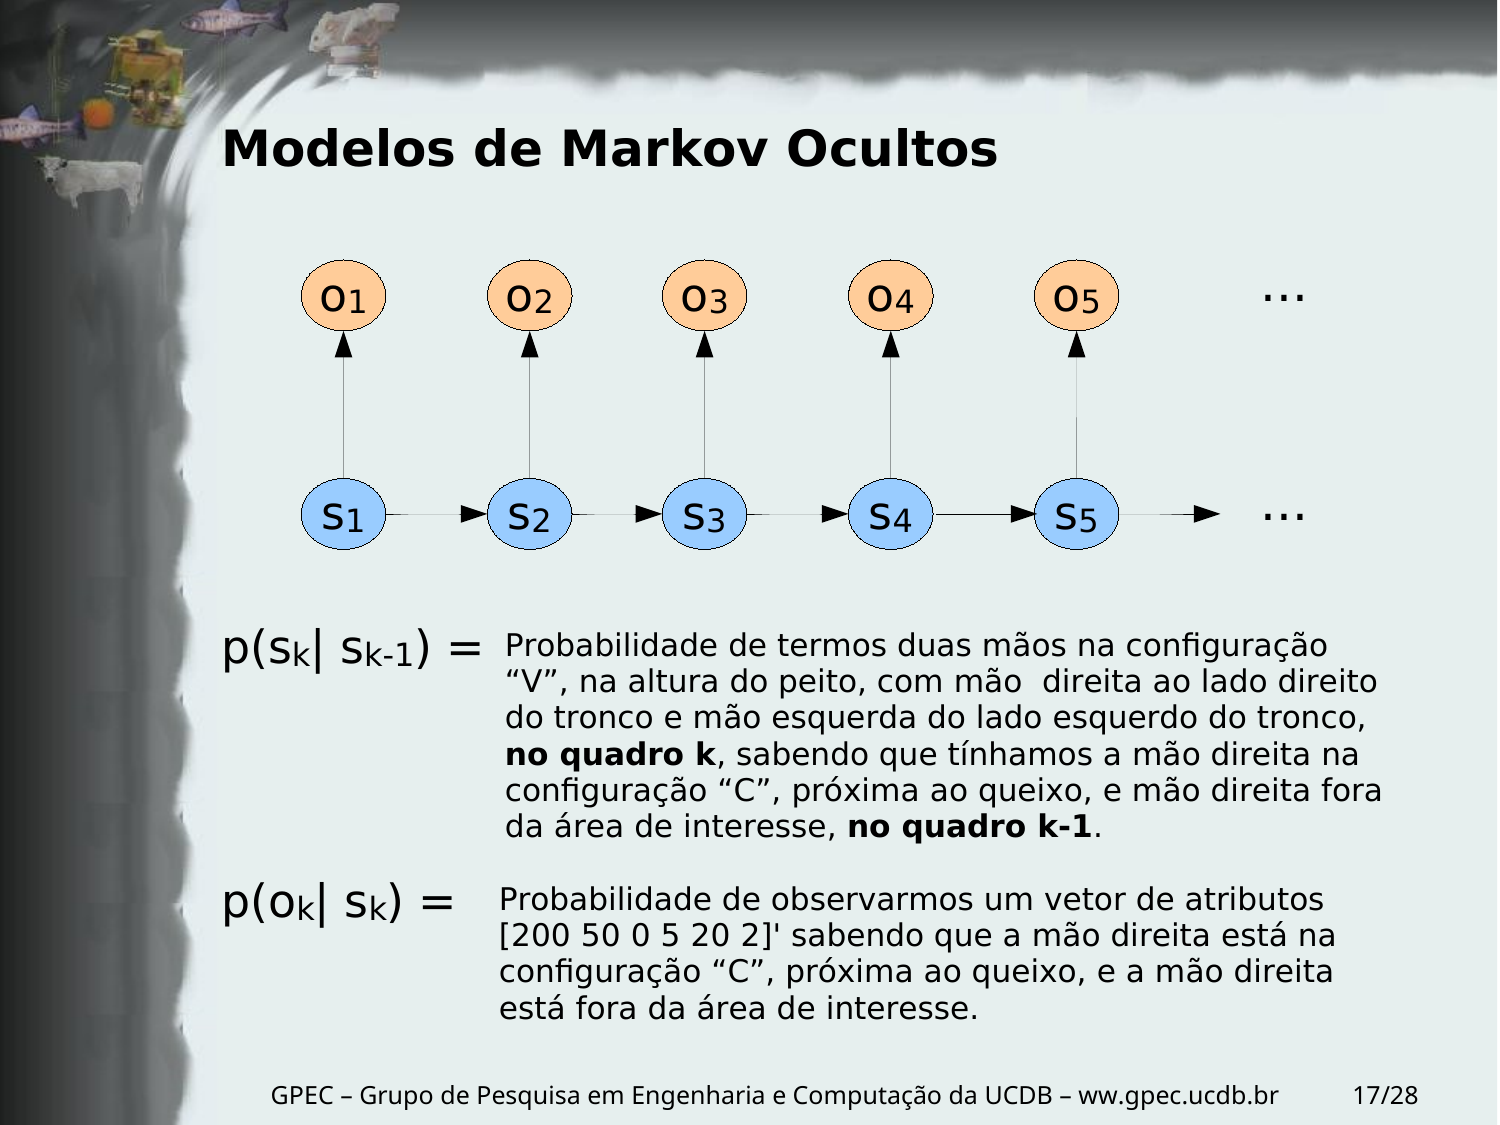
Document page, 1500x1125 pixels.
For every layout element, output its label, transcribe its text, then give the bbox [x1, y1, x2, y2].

text_box o4 [848, 259, 934, 331]
text_box s5 [1034, 478, 1119, 550]
text_box s1 [301, 478, 386, 550]
text_box o3 [662, 259, 747, 331]
text_box o1 [301, 259, 386, 331]
text_box o5 [1034, 259, 1119, 331]
text_box s4 [848, 478, 934, 550]
text_box ... [1246, 248, 1323, 322]
text_box p(ok| sk) = [206, 867, 484, 947]
title Modelos de Markov Ocultos [206, 84, 1477, 215]
text_box s2 [487, 478, 573, 550]
text_box ... [1246, 466, 1323, 540]
text_box Probabilidade de observarmos um vetor de atributos [200 50 0 5 20 2]' sabendo que a mão direita está na configuração “C”, próxima ao queixo, e a mão direita está fora da área de interesse. [484, 874, 1400, 1034]
picture [0, 0, 1498, 1125]
text_box Probabilidade de termos duas mãos na configuração “V”, na altura do peito, com mão direita ao lado direito do tronco e mão esquerda do lado esquerdo do tronco, no quadro k, sabendo que tínhamos a mão direita na configuração “C”, próxima ao queixo, e mão direita fora da área de interesse, no quadro k-1. [490, 620, 1406, 853]
text_box p(sk| sk-1) = [206, 613, 512, 693]
text_box s3 [662, 478, 747, 550]
text_box o2 [487, 259, 573, 331]
